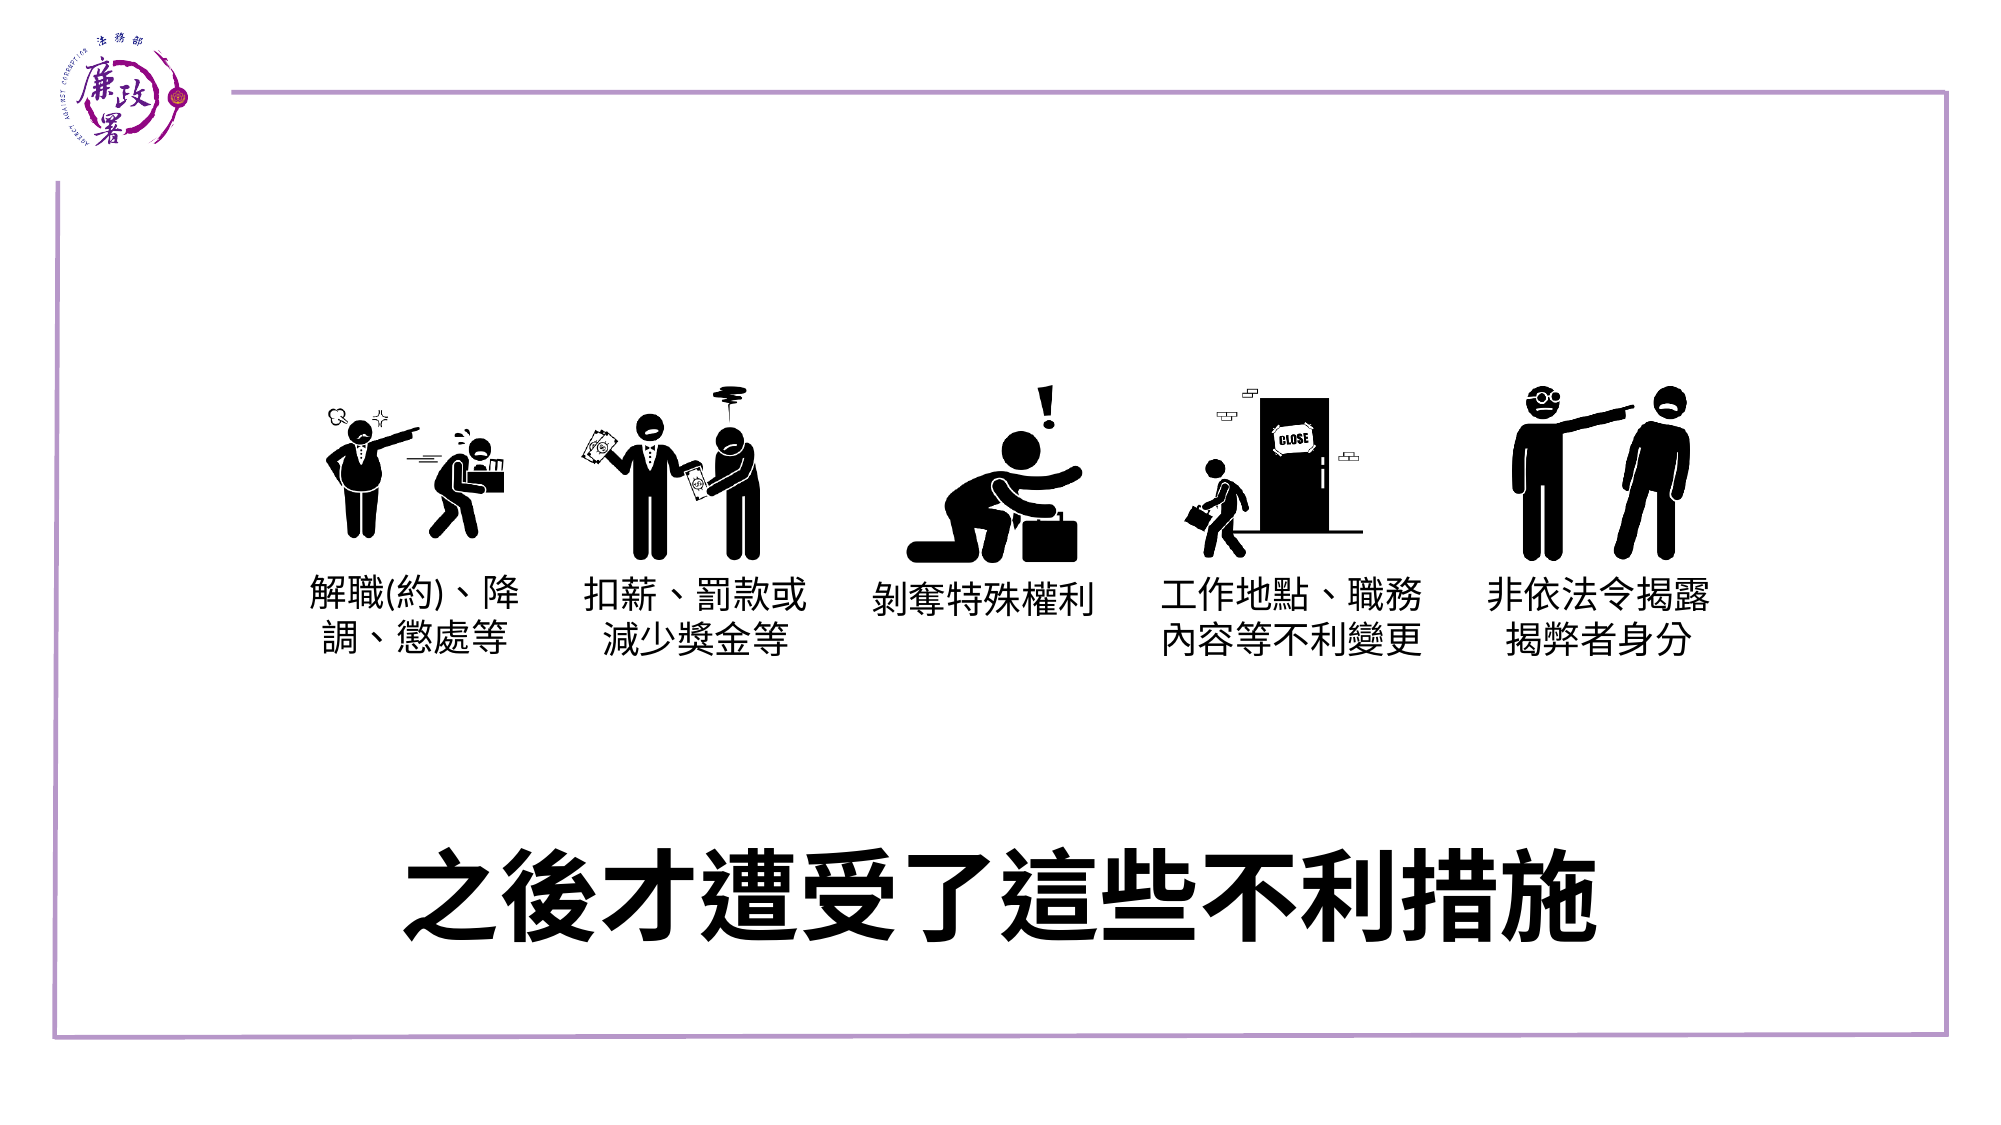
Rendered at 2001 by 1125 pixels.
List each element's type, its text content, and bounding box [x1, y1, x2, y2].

picture [905, 385, 1083, 563]
text_box 扣薪、罰款或 減少獎金等 [568, 563, 824, 669]
picture [1184, 384, 1363, 562]
text_box 工作地點、職務 內容等不利變更 [1145, 563, 1438, 669]
text_box 非依法令揭露 揭弊者身分 [1471, 563, 1726, 669]
text_box 剝奪特殊權利 [856, 568, 1112, 629]
text_box 解職(約)、降 調、懲處等 [294, 561, 535, 667]
text_box 之後才遭受了這些不利措施 [385, 826, 1615, 962]
picture [581, 384, 760, 562]
picture [326, 384, 504, 561]
picture [1512, 384, 1690, 562]
picture [60, 32, 188, 146]
